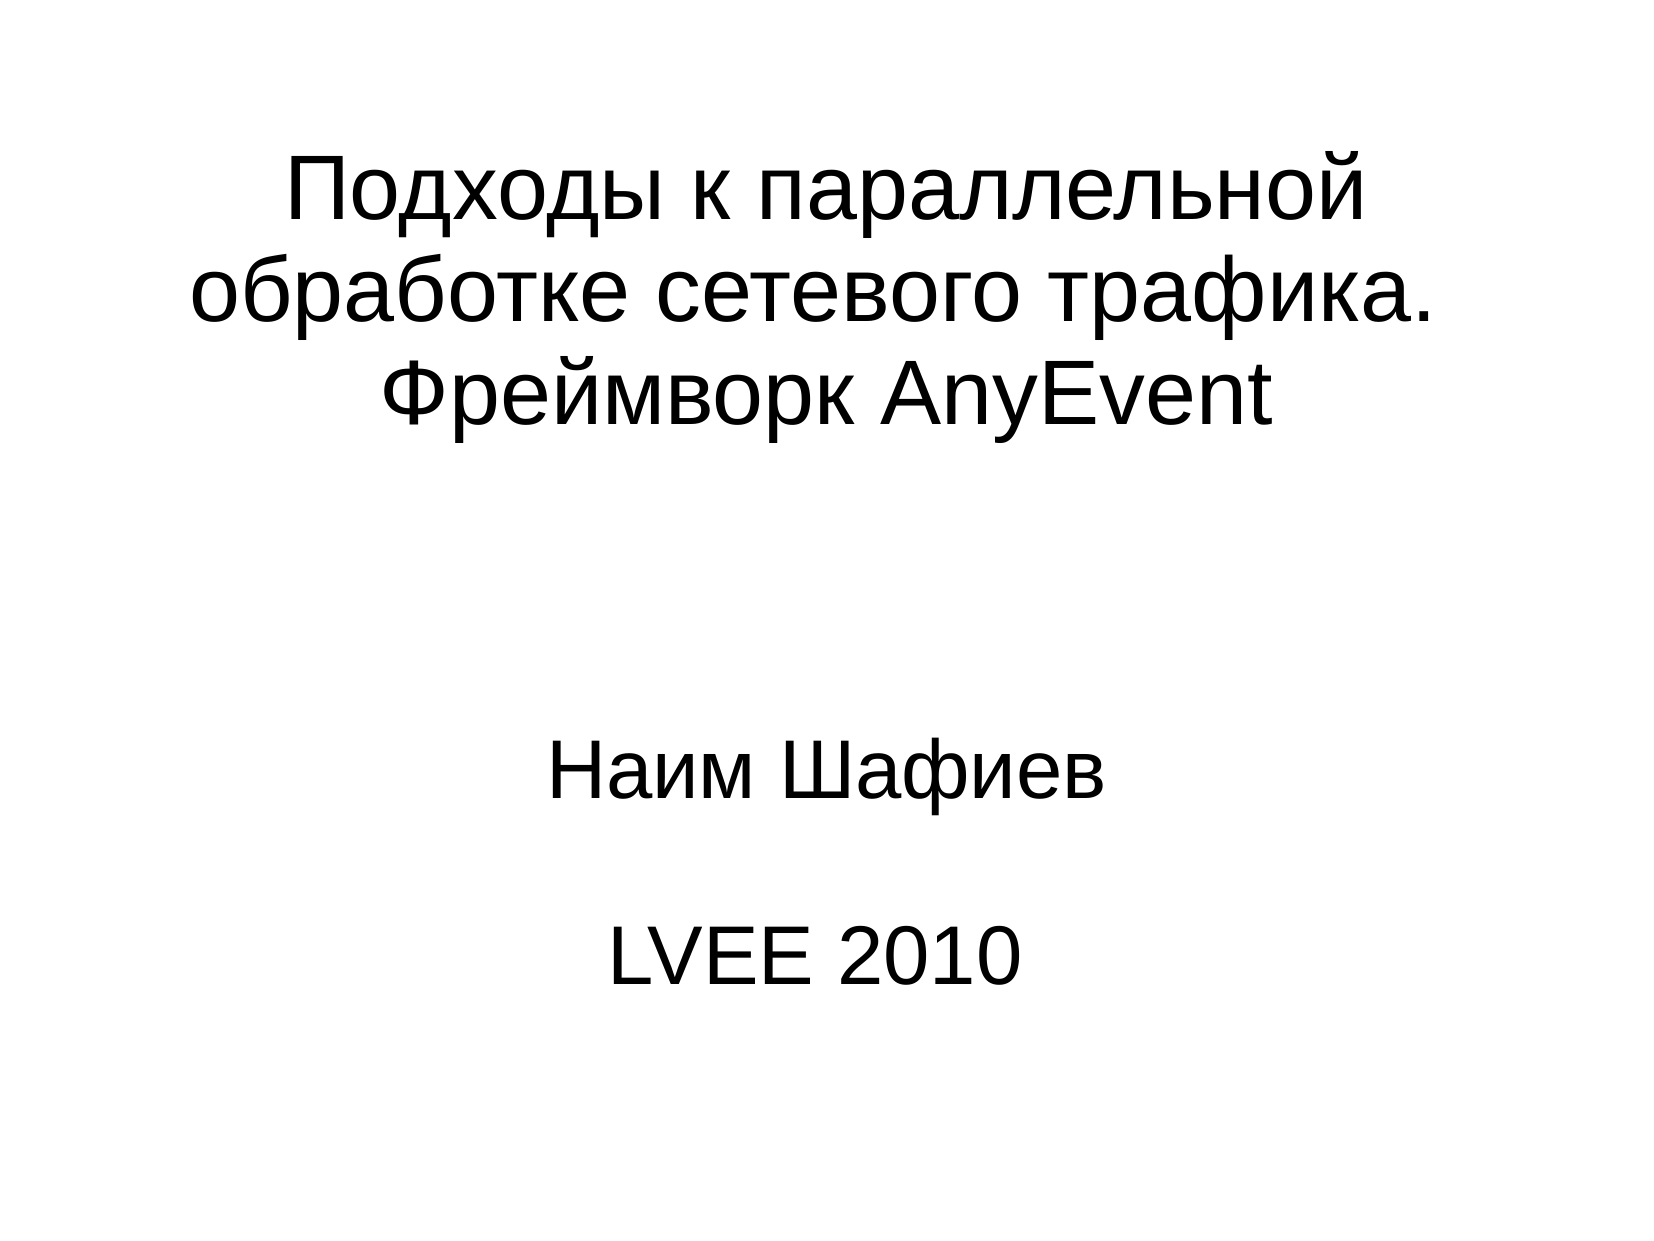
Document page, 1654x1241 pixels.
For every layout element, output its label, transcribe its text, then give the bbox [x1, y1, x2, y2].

text_box Подходы к параллельной обработке сетевого трафика. Фреймворк AnyEvent Наим Шафиев LVEE 2010 [82, 37, 1571, 1102]
